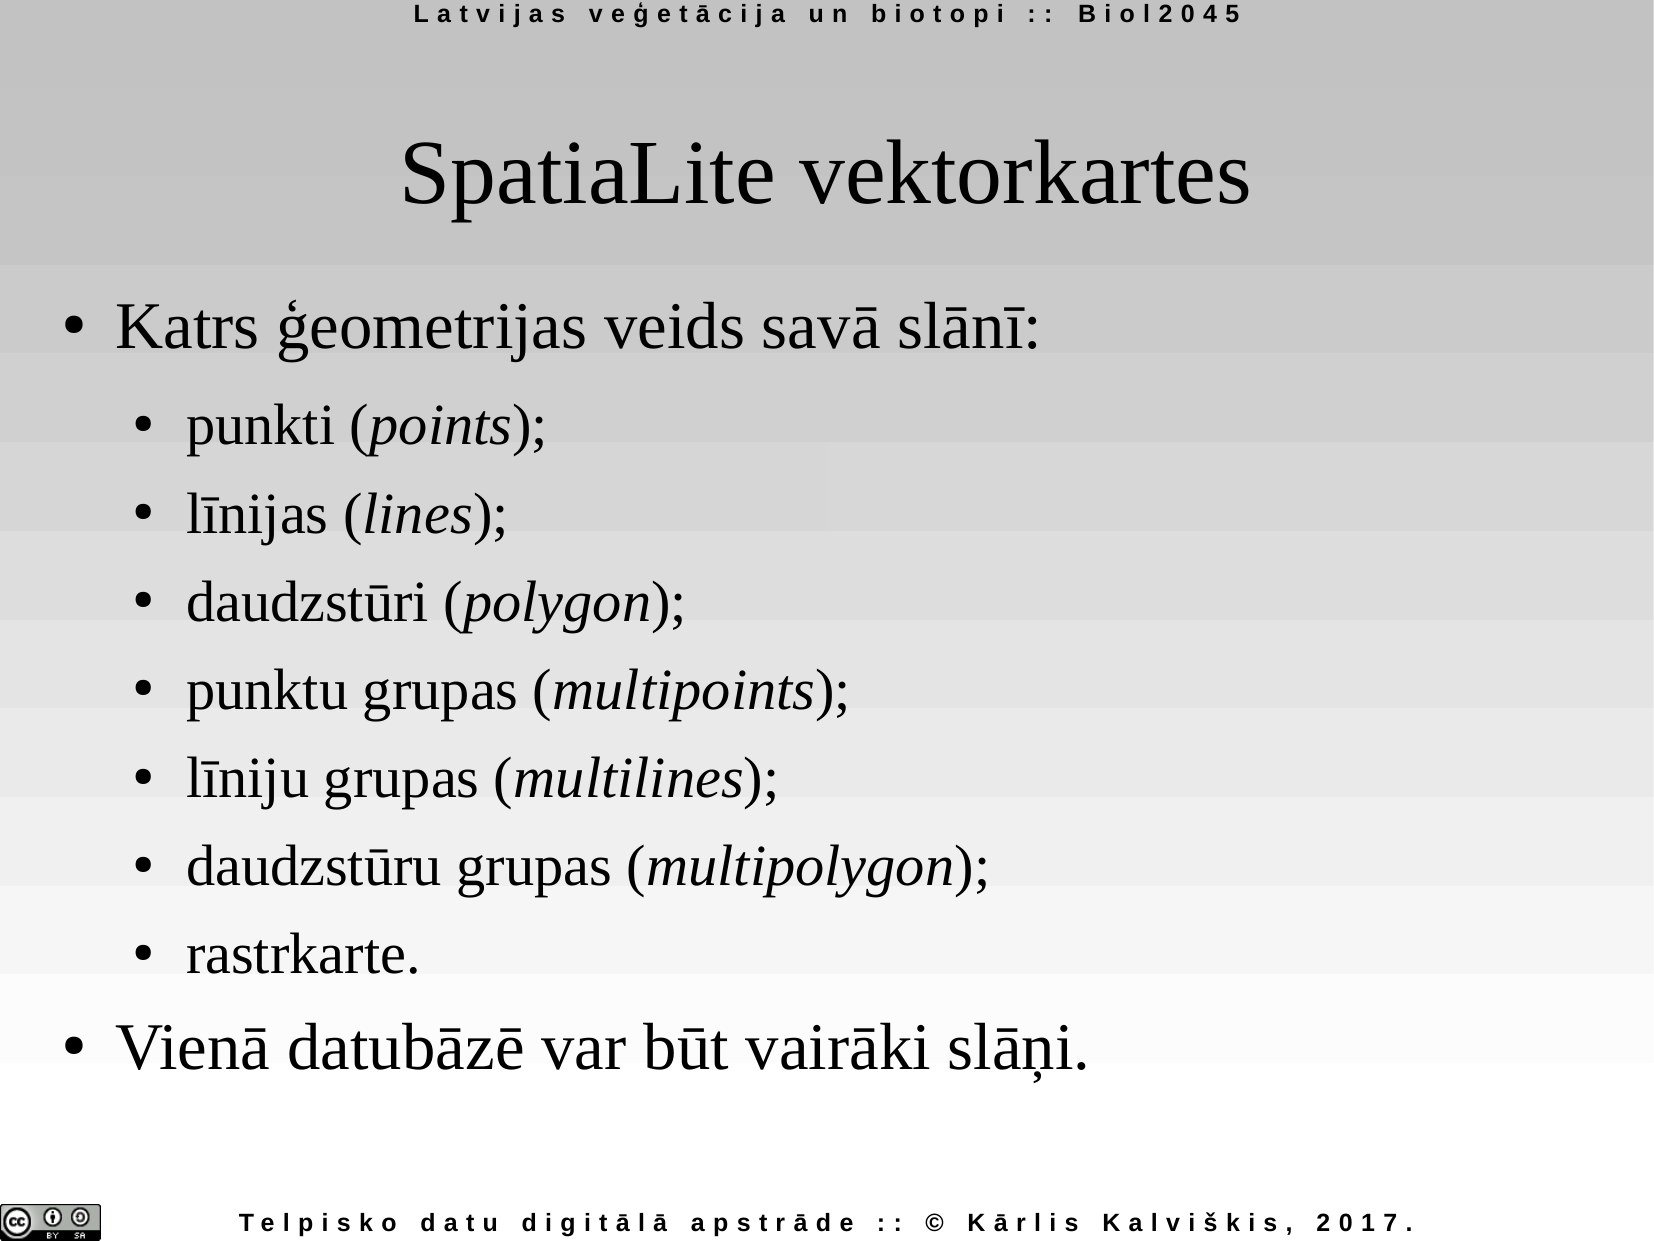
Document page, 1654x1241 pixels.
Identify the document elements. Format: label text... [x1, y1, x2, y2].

picture [0, 0, 1654, 1241]
list Katrs ģeometrijas veids savā slānī: punkti (points); līnijas (lines); daudzstūri (polygon); punktu grupas (multipoints); līniju grupas (multilines); daudzstūru grupas (multipolygon); rastrkarte. Vienā datubāzē var būt vairāki slāņi. [44, 289, 1610, 1113]
title SpatiaLite vektorkartes [29, 49, 1625, 296]
